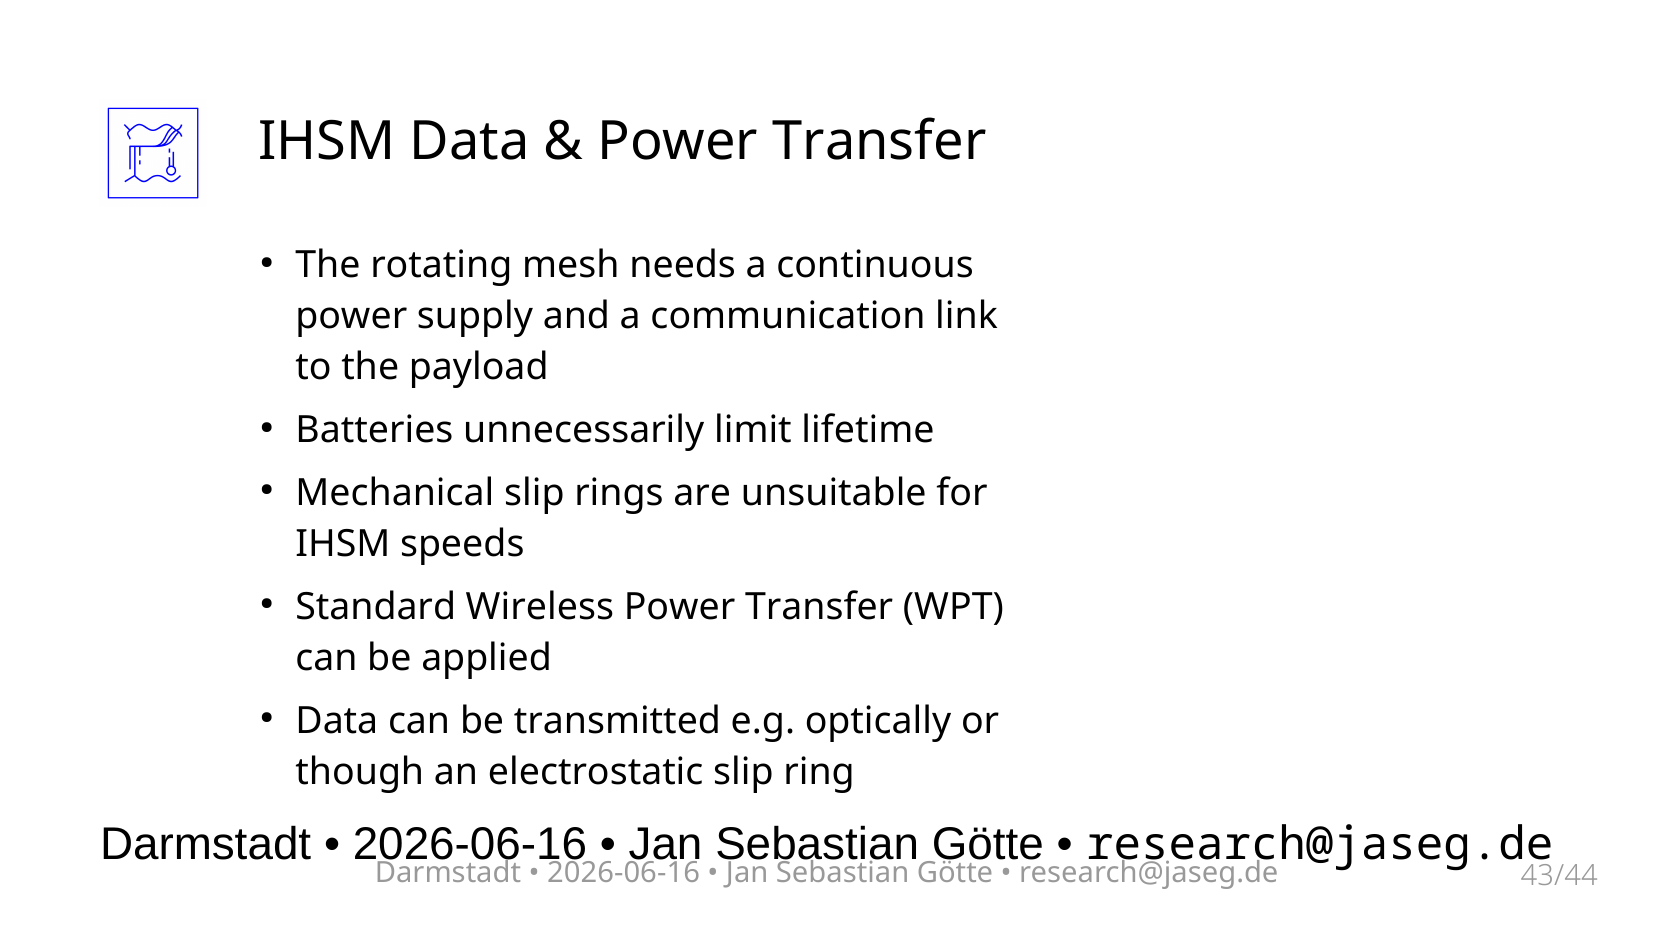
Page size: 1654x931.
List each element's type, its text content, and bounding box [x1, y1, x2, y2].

picture [99, 99, 207, 207]
text_box Darmstadt • 2026-06-16 • Jan Sebastian Götte • research@jaseg.de [82, 797, 1571, 886]
text_box IHSM Data & Power Transfer [243, 93, 1543, 213]
text_box The rotating mesh needs a continuous power supply and a communication link to the payload Batteries unnecessarily limit lifetime Mechanical slip rings are unsuitable for IHSM speeds Standard Wireless Power Transfer (WPT) can be applied Data can be transmitted e.g. optically or though an electrostatic slip ring [260, 237, 1034, 738]
